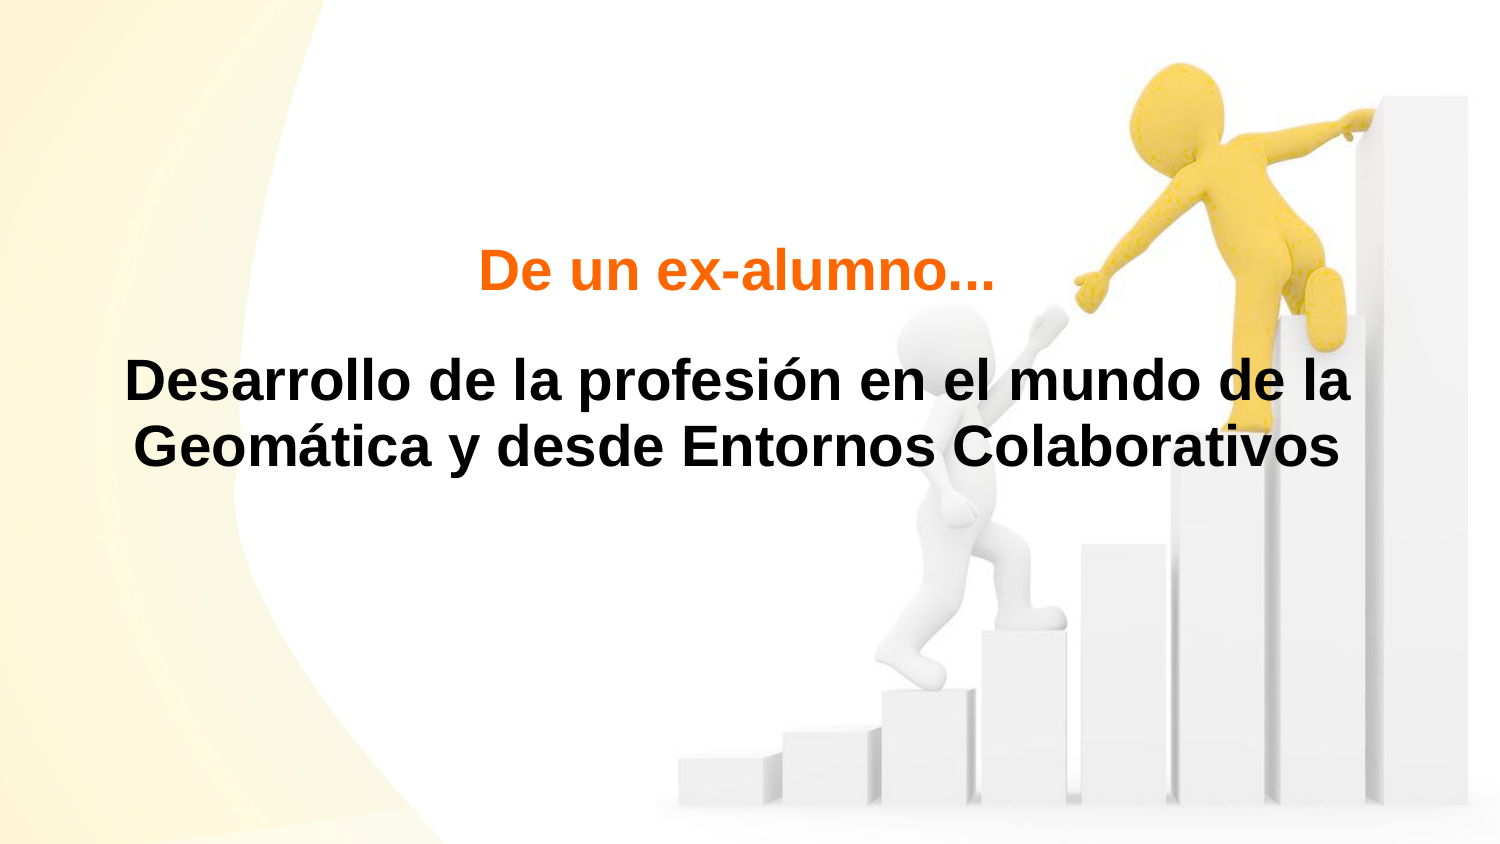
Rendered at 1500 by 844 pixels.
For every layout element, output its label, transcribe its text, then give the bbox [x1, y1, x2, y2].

picture [0, 0, 1500, 844]
text_box De un ex-alumno... Desarrollo de la profesión en el mundo de la Geomática y desde Entornos Colaborativos [106, 230, 1371, 578]
